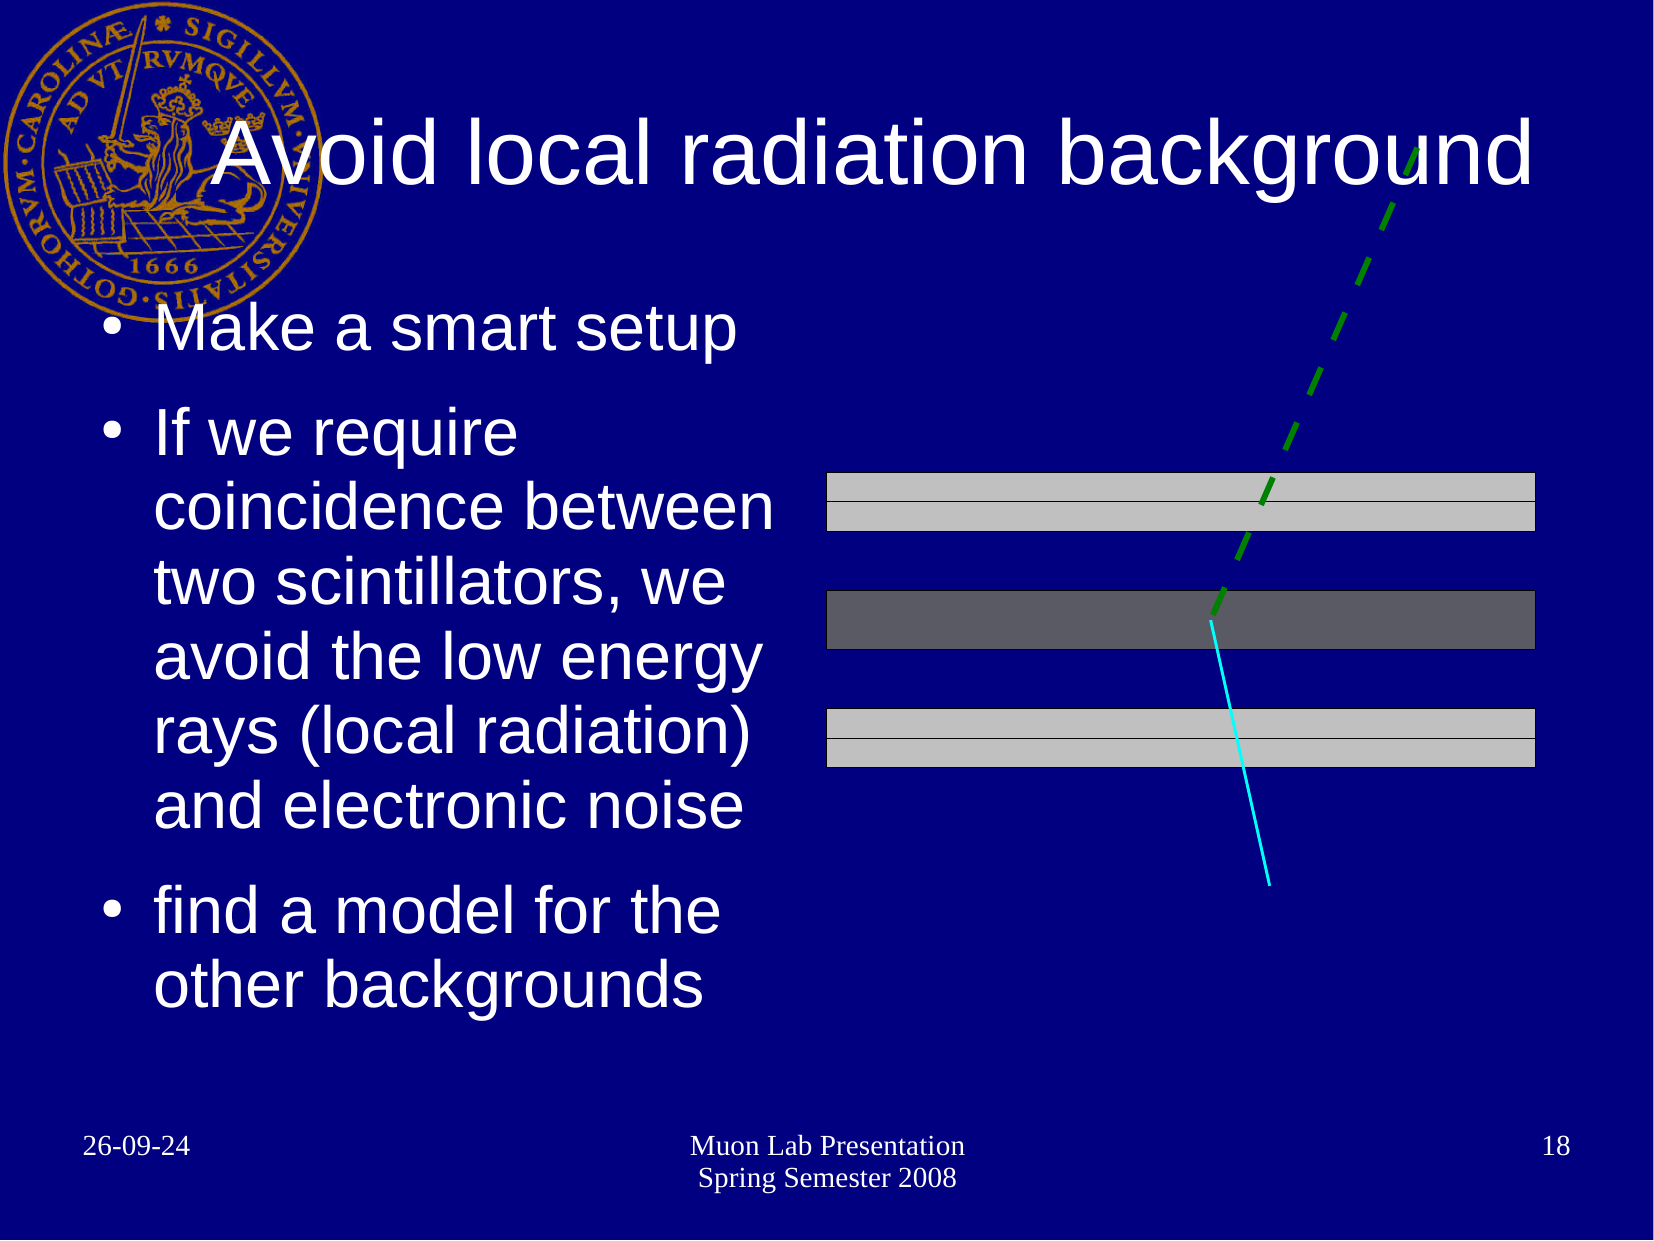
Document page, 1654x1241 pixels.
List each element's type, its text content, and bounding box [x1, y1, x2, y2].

text_box [826, 590, 1536, 650]
text_box [1232, 708, 1536, 768]
text_box [826, 472, 1536, 532]
text_box [826, 708, 1241, 768]
picture [0, 0, 325, 325]
list Make a smart setup If we require coincidence between two scintillators, we avoid the low energy rays (local radiation) and electronic noise find a model for the other backgrounds [82, 290, 798, 1094]
title Avoid local radiation background [177, 49, 1571, 257]
